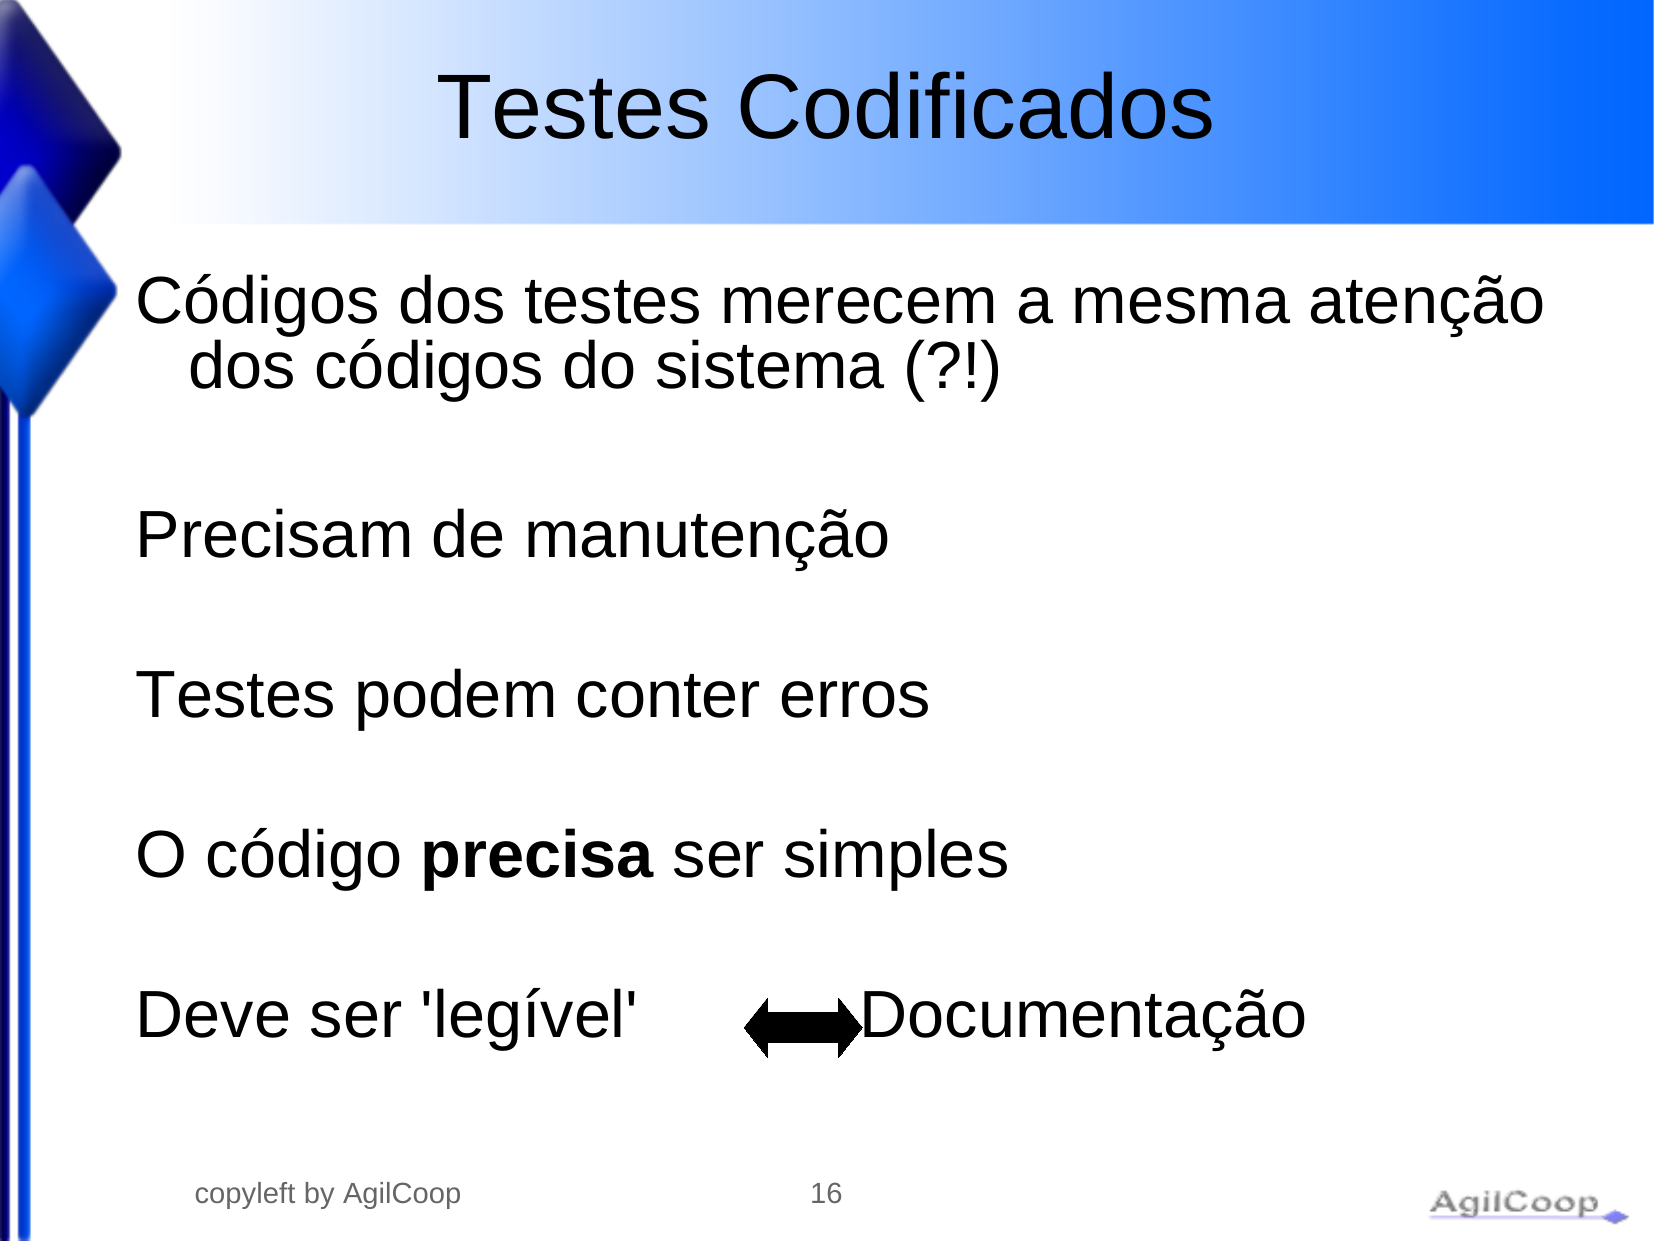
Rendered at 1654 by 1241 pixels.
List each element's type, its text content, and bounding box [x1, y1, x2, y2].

text_box [744, 998, 863, 1058]
picture [0, 0, 1654, 1241]
list Códigos dos testes merecem a mesma atenção dos códigos do sistema (?!) Precisam de manutenção Testes podem conter erros O código precisa ser simples Deve ser 'legível' Documentação [118, 271, 1606, 1108]
title Testes Codificados [82, 15, 1571, 208]
